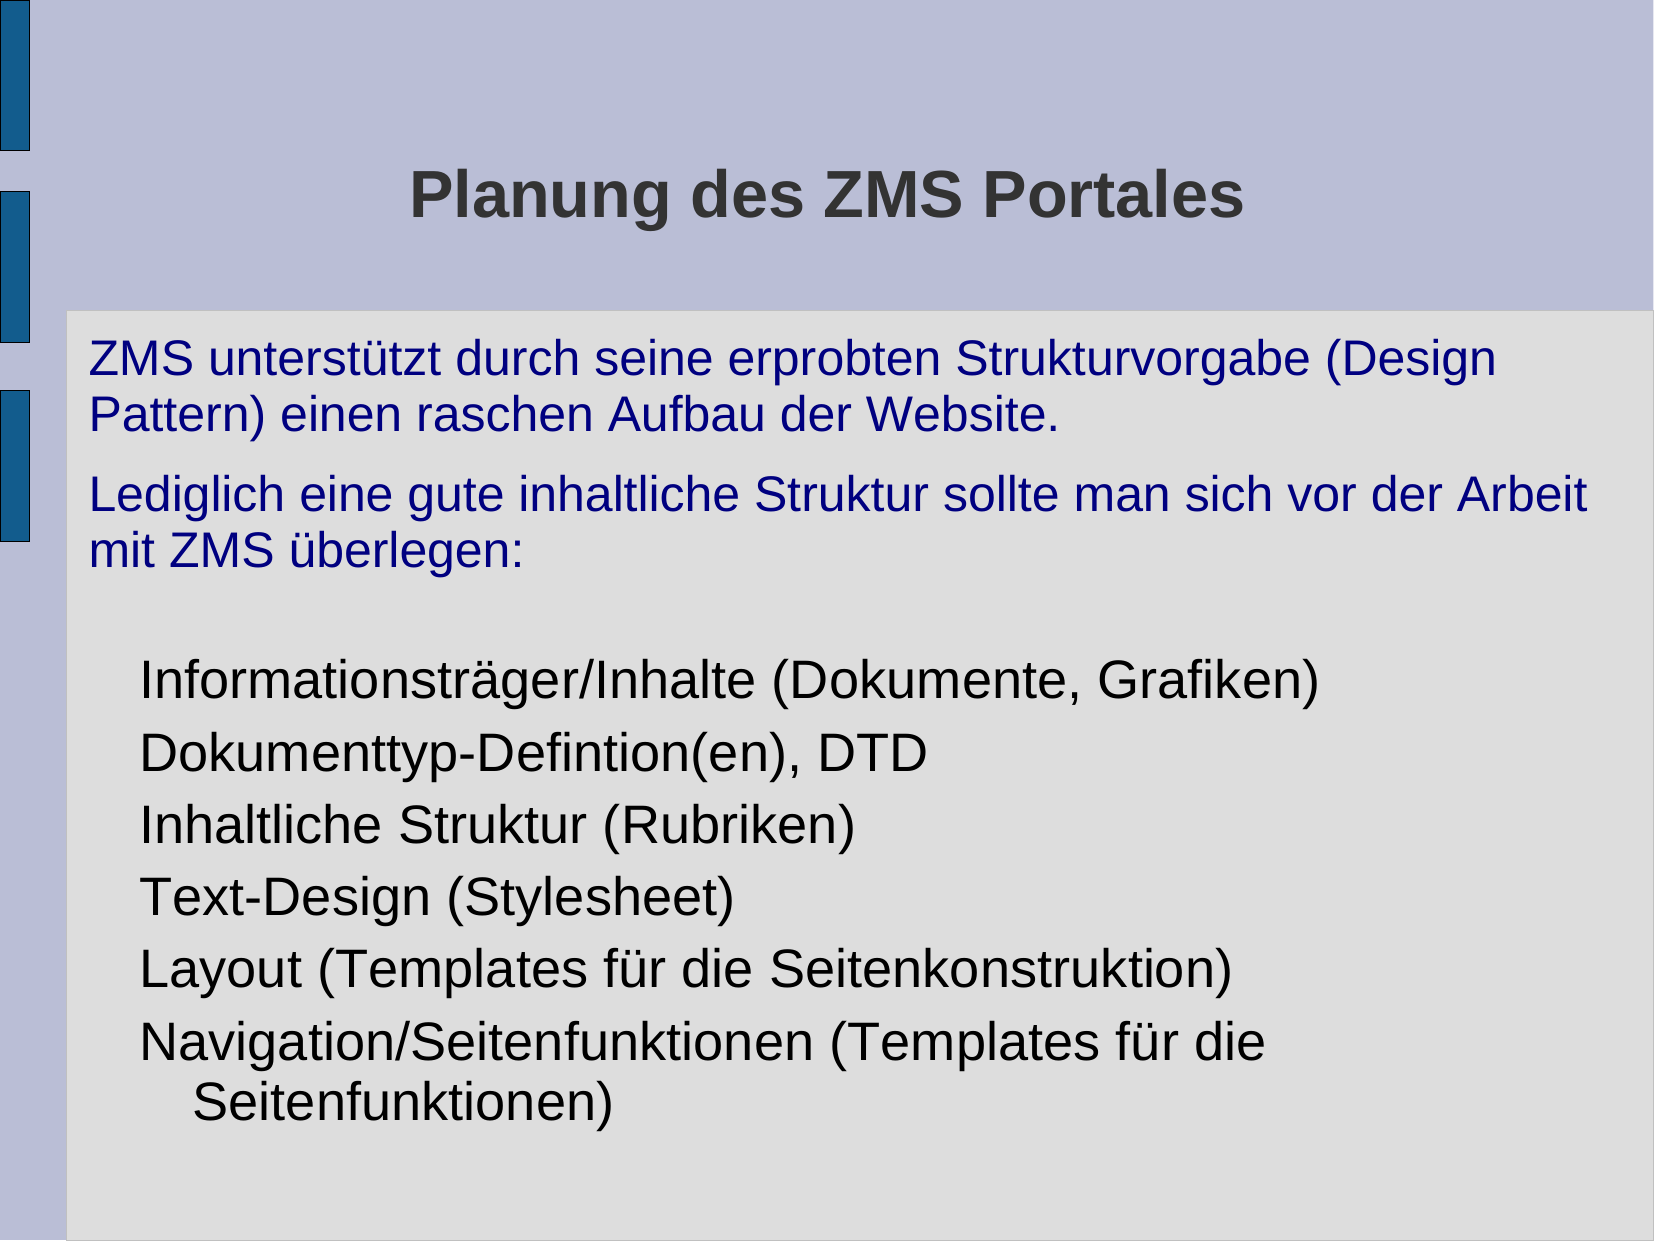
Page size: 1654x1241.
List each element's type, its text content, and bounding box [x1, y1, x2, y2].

text_box ZMS unterstützt durch seine erprobten Strukturvorgabe (Design Pattern) einen raschen Aufbau der Website. Lediglich eine gute inhaltliche Struktur sollte man sich vor der Arbeit mit ZMS überlegen: [88, 330, 1595, 650]
title Planung des ZMS Portales [121, 91, 1534, 299]
list Informationsträger/Inhalte (Dokumente, Grafiken) Dokumenttyp-Defintion(en), DTD Inhaltliche Struktur (Rubriken) Text-Design (Stylesheet) Layout (Templates für die Seitenkonstruktion) Navigation/Seitenfunktionen (Templates für die Seitenfunktionen) [121, 650, 1534, 1133]
